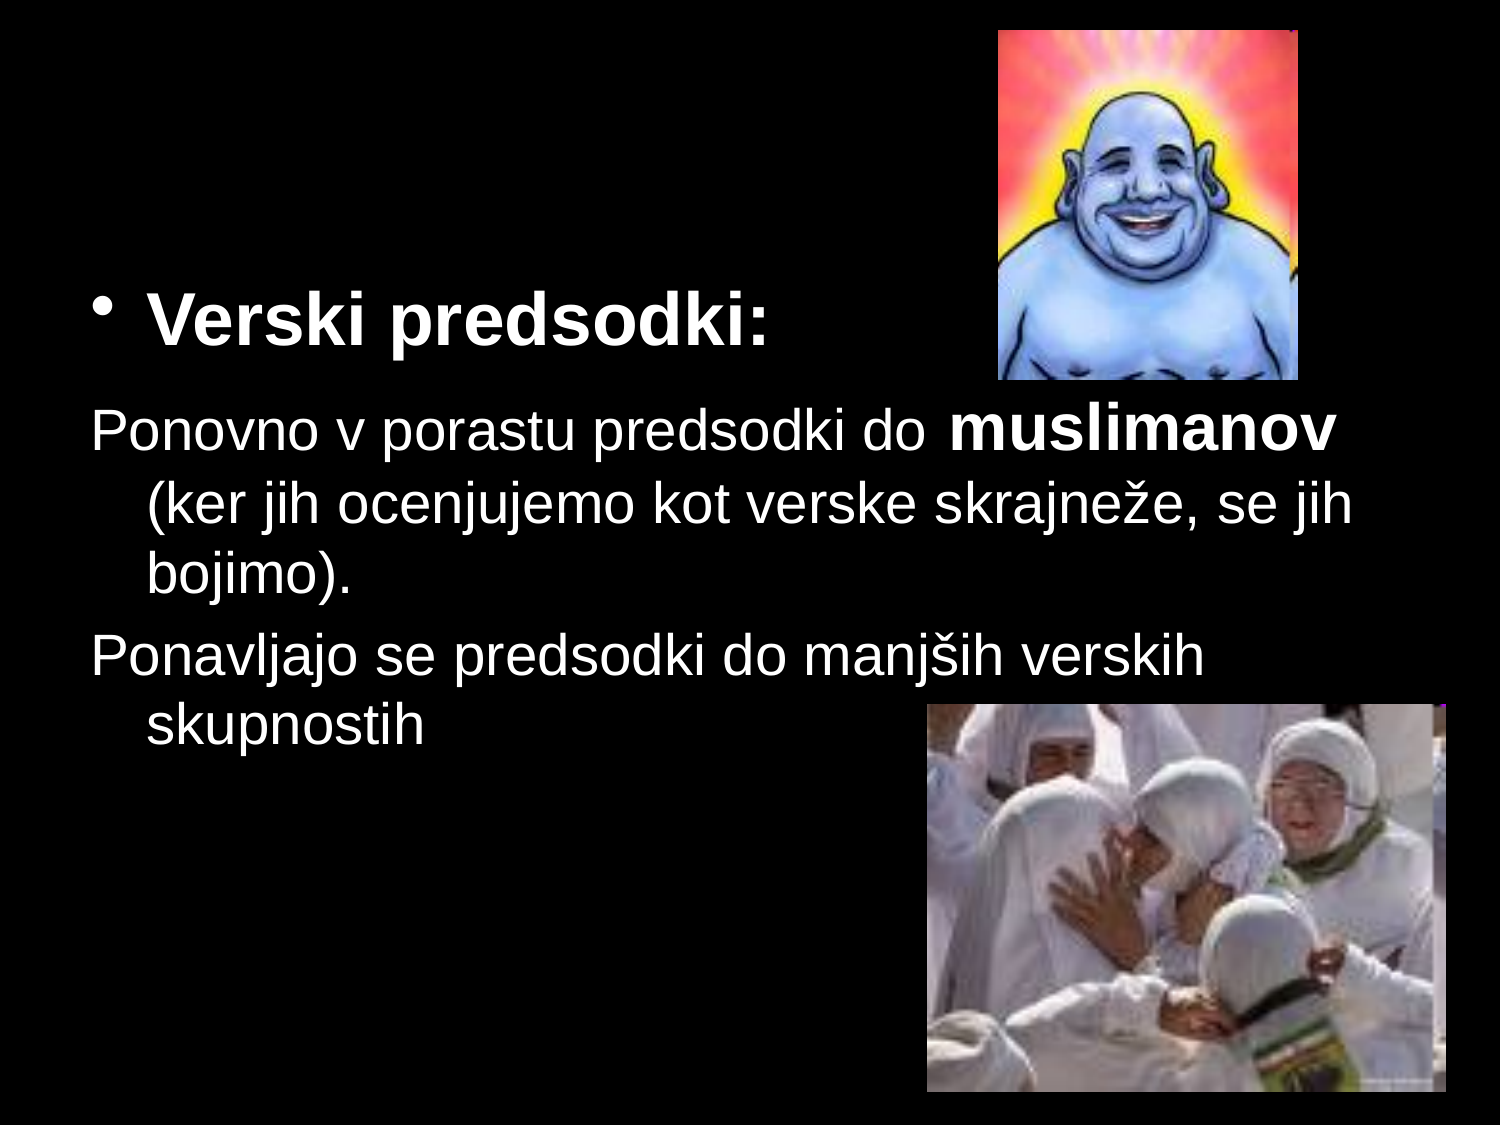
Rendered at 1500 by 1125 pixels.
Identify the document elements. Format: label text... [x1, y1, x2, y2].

picture [998, 30, 1298, 380]
picture [927, 704, 1446, 1092]
list Verski predsodki: Ponovno v porastu predsodki do muslimanov (ker jih ocenjujemo kot verske skrajneže, se jih bojimo). Ponavljajo se predsodki do manjših verskih skupnostih [75, 262, 1425, 1005]
